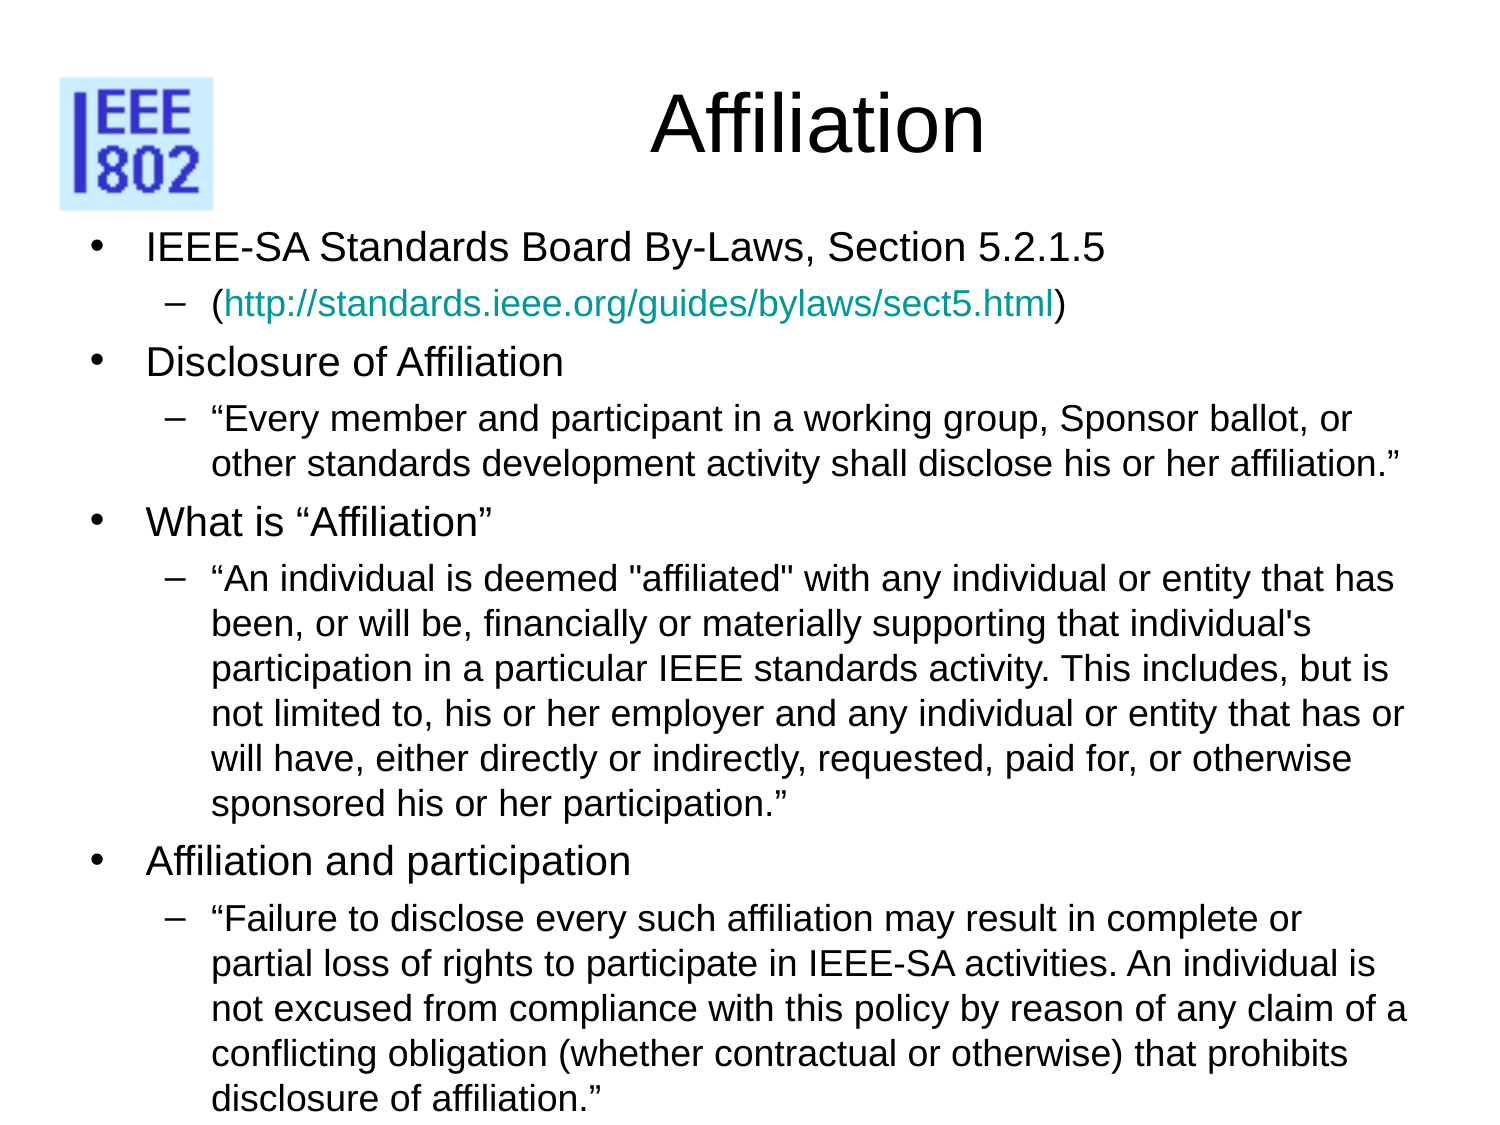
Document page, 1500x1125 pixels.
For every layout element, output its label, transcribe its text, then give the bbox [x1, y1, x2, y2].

picture [37, 49, 212, 250]
text_box Affiliation [212, 24, 1425, 212]
text_box IEEE-SA Standards Board By-Laws, Section 5.2.1.5 (http://standards.ieee.org/guides/bylaws/sect5.html) Disclosure of Affiliation “Every member and participant in a working group, Sponsor ballot, or other standards development activity shall disclose his or her affiliation.” What is “Affiliation” “An individual is deemed "affiliated" with any individual or entity that has been, or will be, financially or materially supporting that individual's participation in a particular IEEE standards activity. This includes, but is not limited to, his or her employer and any individual or entity that has or will have, either directly or indirectly, requested, paid for, or otherwise sponsored his or her participation.” Affiliation and participation “Failure to disclose every such affiliation may result in complete or partial loss of rights to participate in IEEE-SA activities. An individual is not excused from compliance with this policy by reason of any claim of a conflicting obligation (whether contractual or otherwise) that prohibits disclosure of affiliation.” [74, 212, 1425, 1125]
